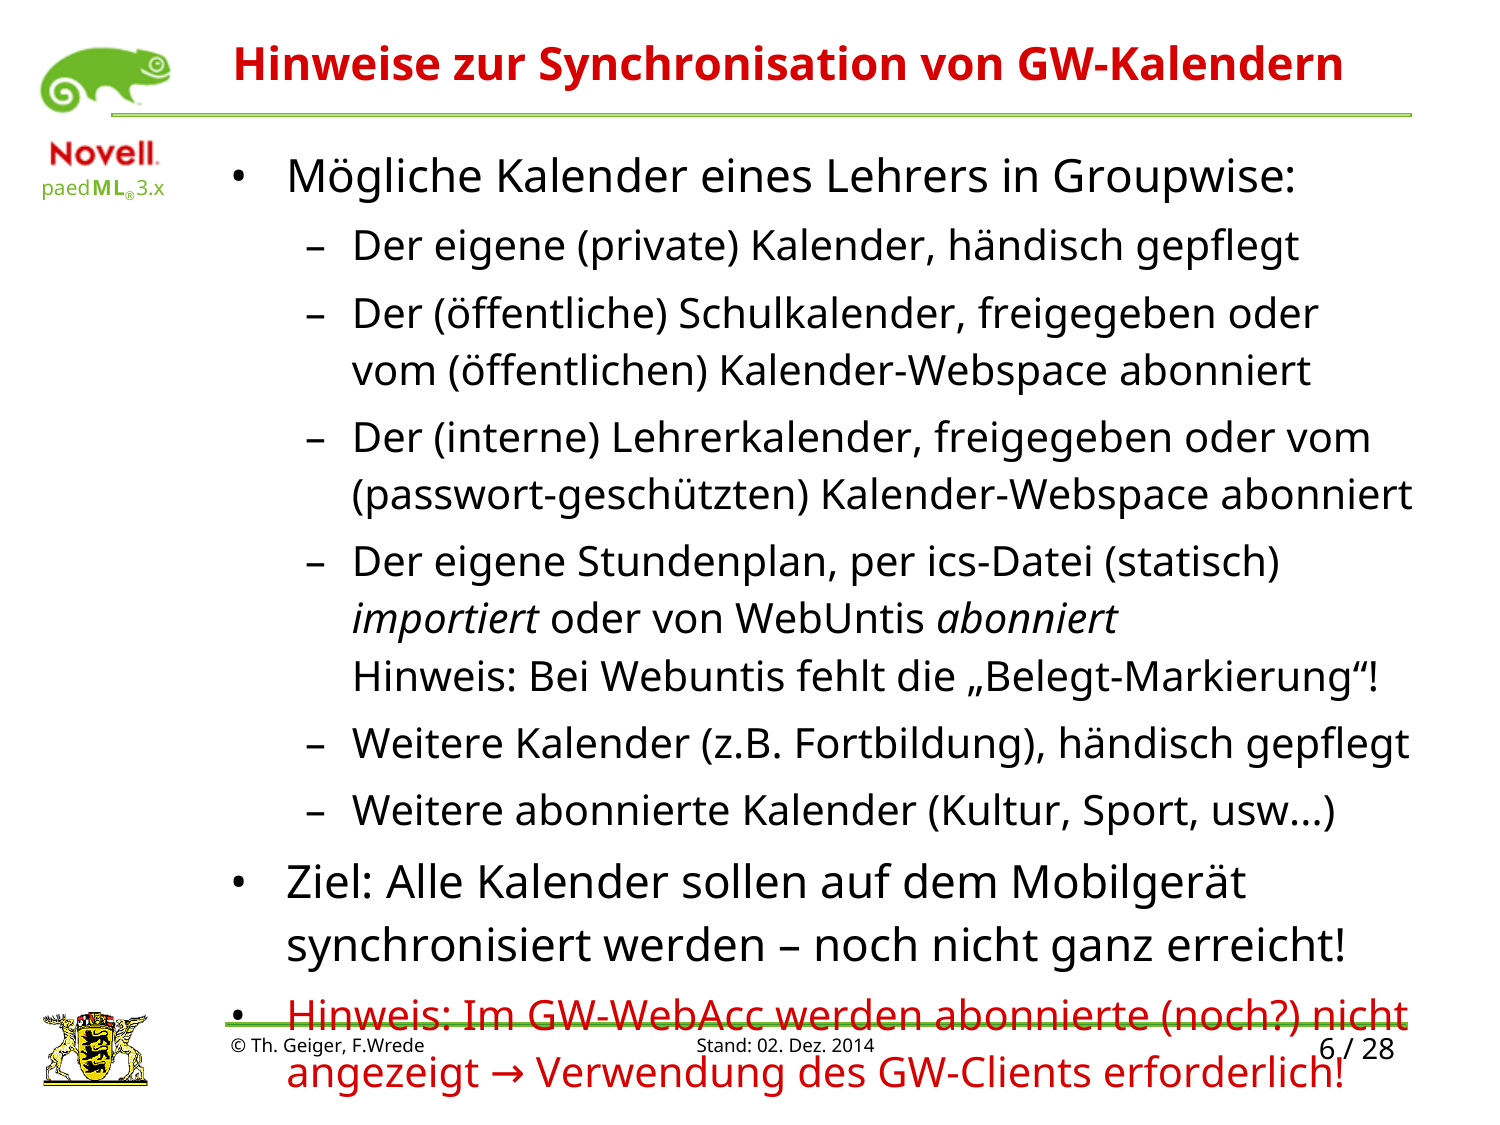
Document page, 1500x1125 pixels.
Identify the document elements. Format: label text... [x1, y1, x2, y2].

title Hinweise zur Synchronisation von GW-Kalendern [232, 7, 1388, 118]
picture [26, 30, 184, 188]
list Mögliche Kalender eines Lehrers in Groupwise: Der eigene (private) Kalender, händisch gepflegt Der (öffentliche) Schulkalender, freigegeben oder vom (öffentlichen) Kalender-Webspace abonniert Der (interne) Lehrerkalender, freigegeben oder vom (passwort-geschützten) Kalender-Webspace abonniert Der eigene Stundenplan, per ics-Datei (statisch) importiert oder von WebUntis abonniert Hinweis: Bei Webuntis fehlt die „Belegt-Markierung“! Weitere Kalender (z.B. Fortbildung), händisch gepflegt Weitere abonnierte Kalender (Kultur, Sport, usw...) Ziel: Alle Kalender sollen auf dem Mobilgerät synchronisiert werden – noch nicht ganz erreicht! Hinweis: Im GW-WebAcc werden abonnierte (noch?) nicht angezeigt → Verwendung des GW-Clients erforderlich! [230, 143, 1418, 1013]
picture [41, 1011, 148, 1088]
